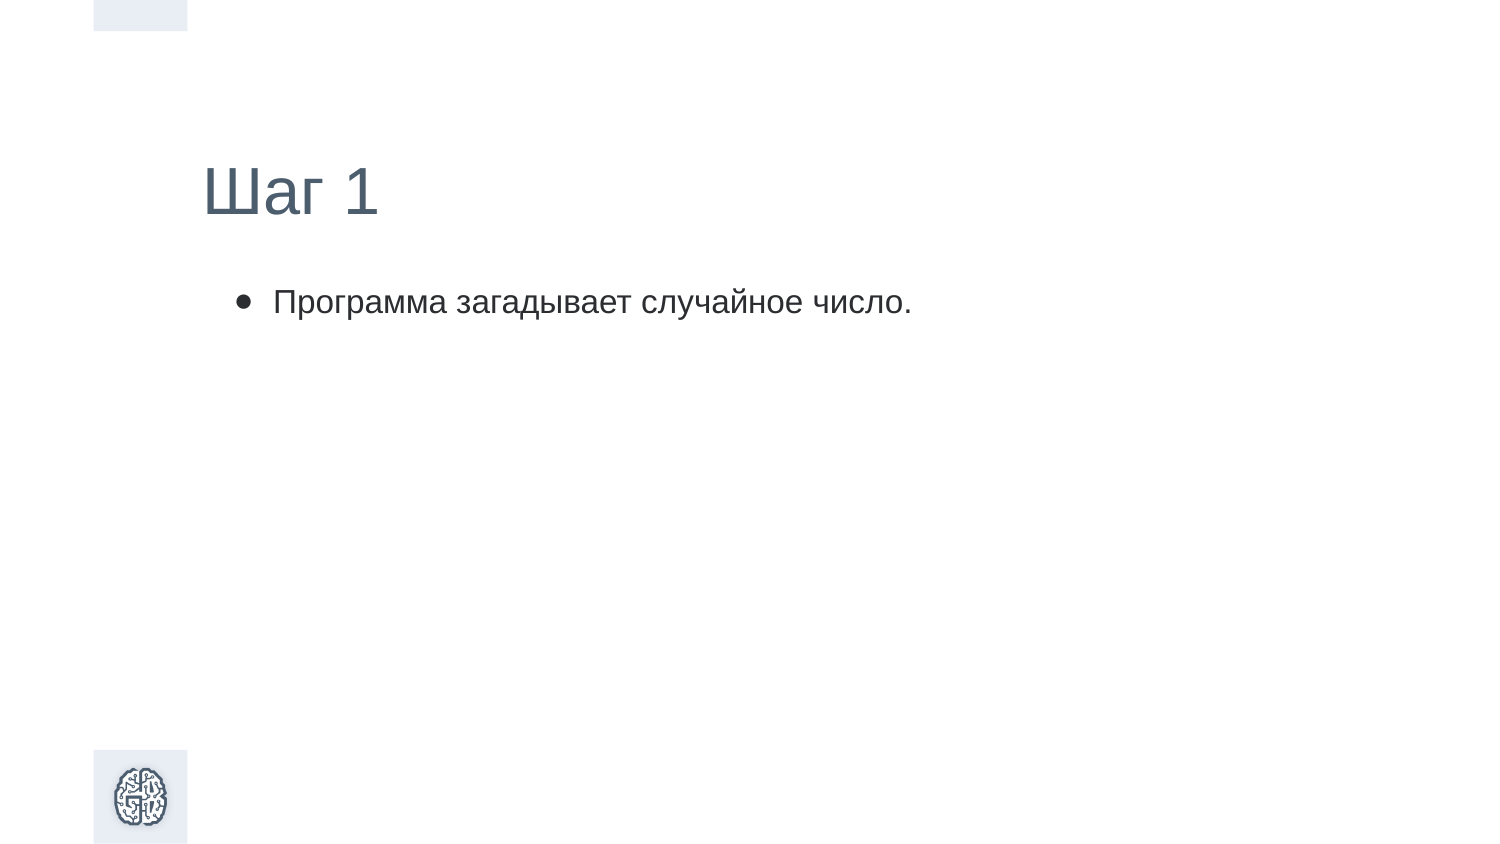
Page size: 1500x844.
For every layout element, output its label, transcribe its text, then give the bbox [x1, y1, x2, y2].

text_box Шаг 1 [187, 93, 1312, 259]
picture [106, 760, 175, 834]
text_box Программа загадывает случайное число. [187, 259, 1312, 322]
